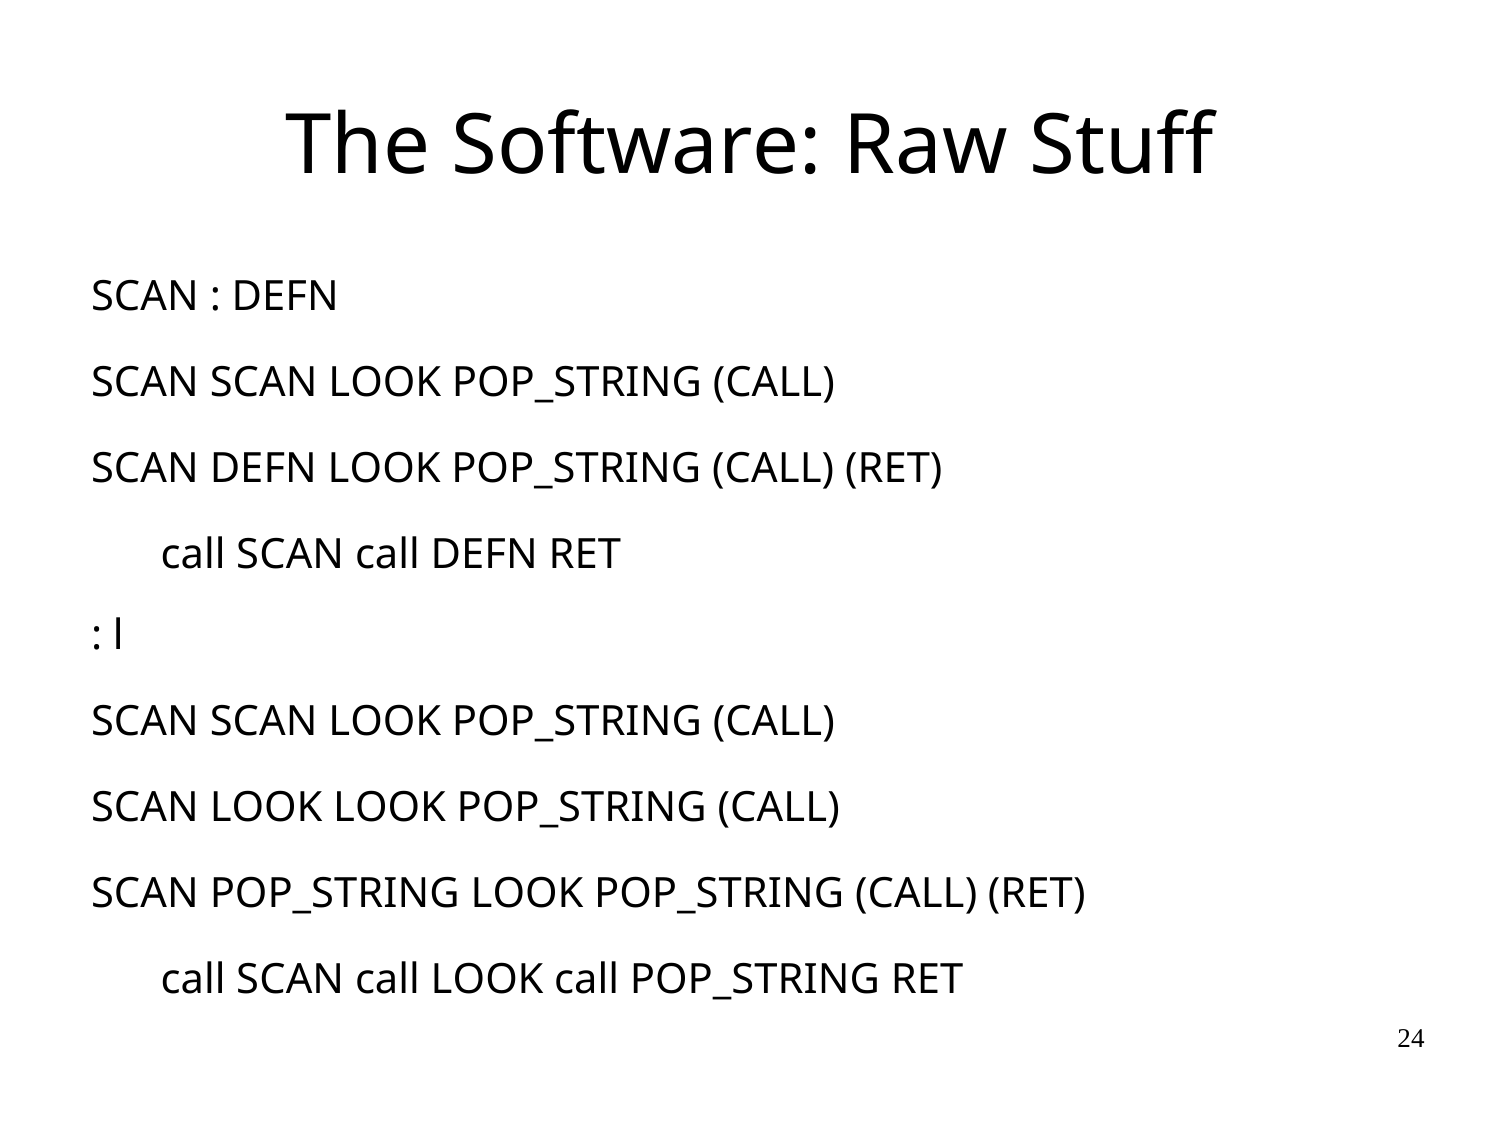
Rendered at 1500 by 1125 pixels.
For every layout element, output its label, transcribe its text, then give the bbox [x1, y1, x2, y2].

title The Software: Raw Stuff [75, 86, 1426, 191]
list SCAN : DEFN SCAN SCAN LOOK POP_STRING (CALL) SCAN DEFN LOOK POP_STRING (CALL) (RET) call SCAN call DEFN RET : l SCAN SCAN LOOK POP_STRING (CALL) SCAN LOOK LOOK POP_STRING (CALL) SCAN POP_STRING LOOK POP_STRING (CALL) (RET) call SCAN call LOOK call POP_STRING RET [75, 263, 1426, 942]
